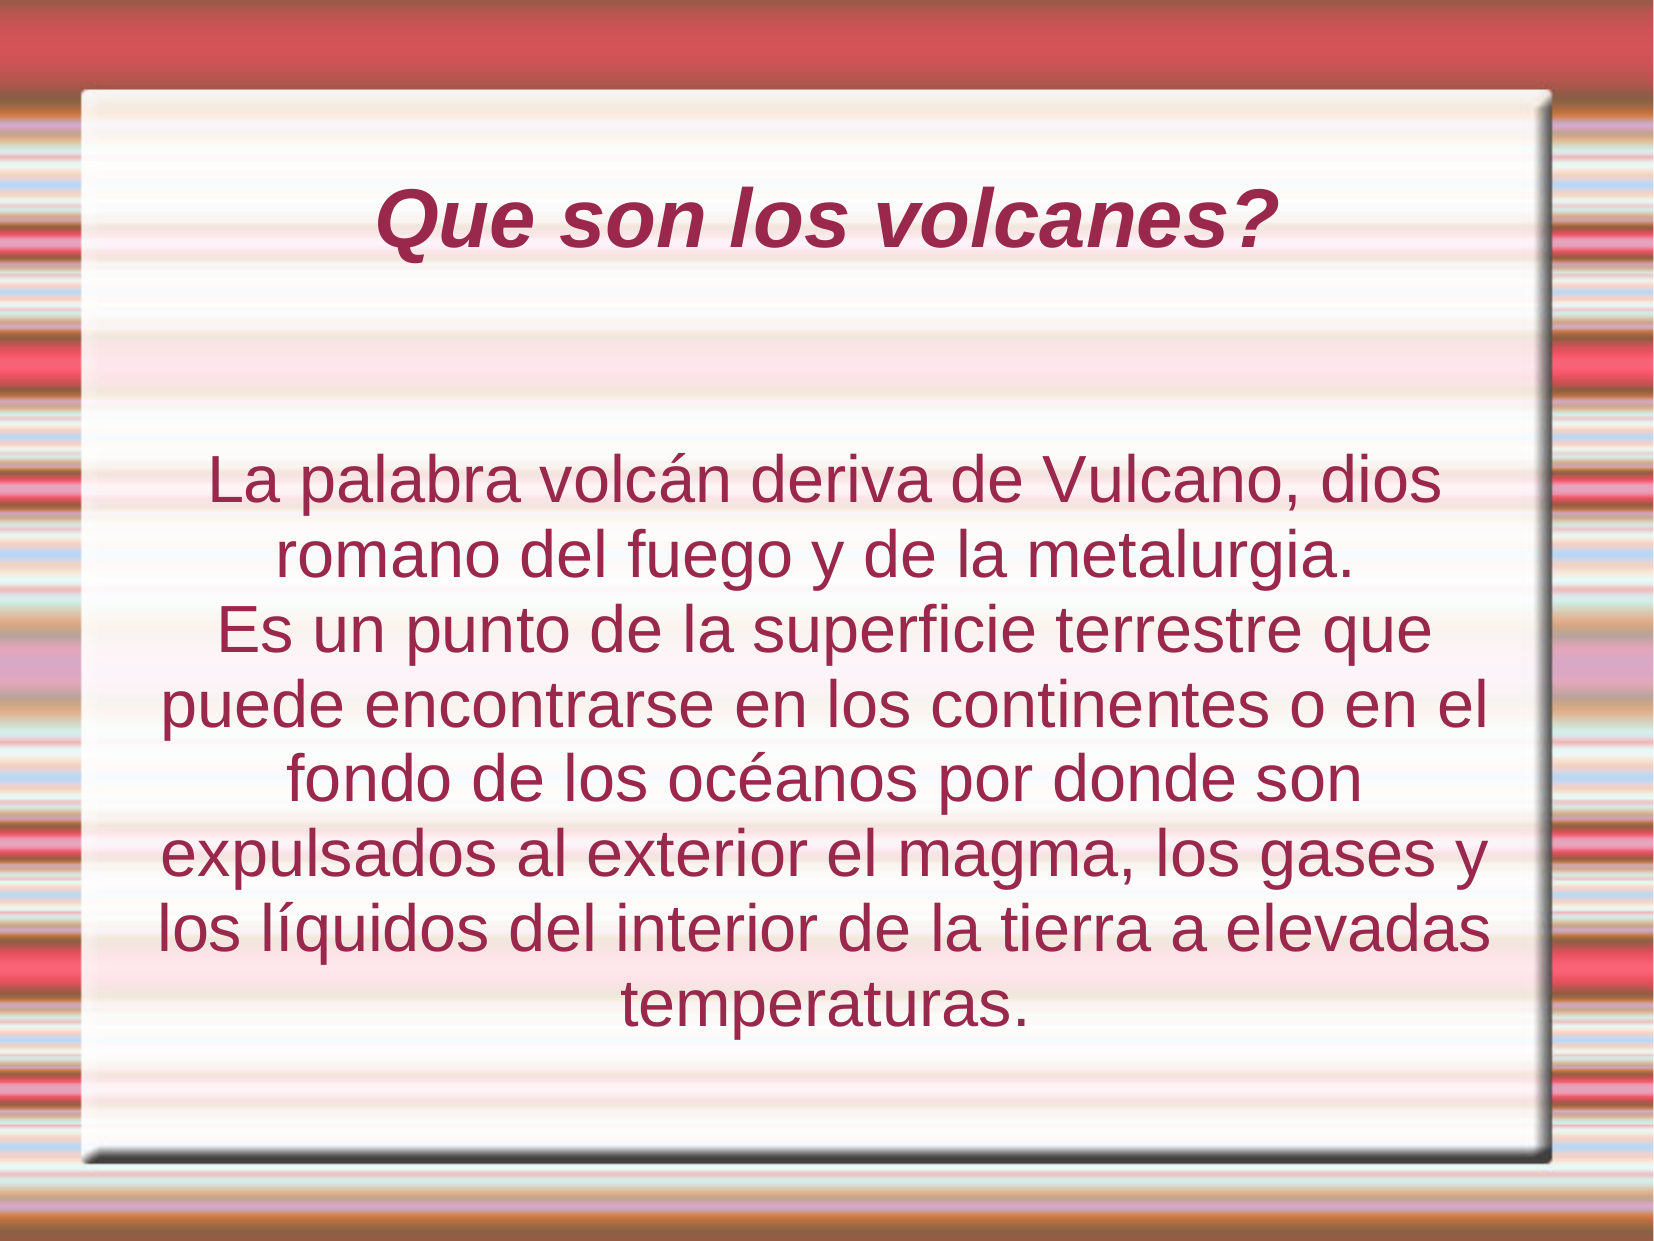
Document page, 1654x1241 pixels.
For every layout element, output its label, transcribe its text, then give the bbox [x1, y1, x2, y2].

subtitle La palabra volcán deriva de Vulcano, dios romano del fuego y de la metalurgia. Es un punto de la superficie terrestre que puede encontrarse en los continentes o en el fondo de los océanos por donde son expulsados al exterior el magma, los gases y los líquidos del interior de la tierra a elevadas temperaturas. [134, 358, 1516, 1125]
title Que son los volcanes? [121, 122, 1534, 315]
picture [0, 0, 1654, 1241]
